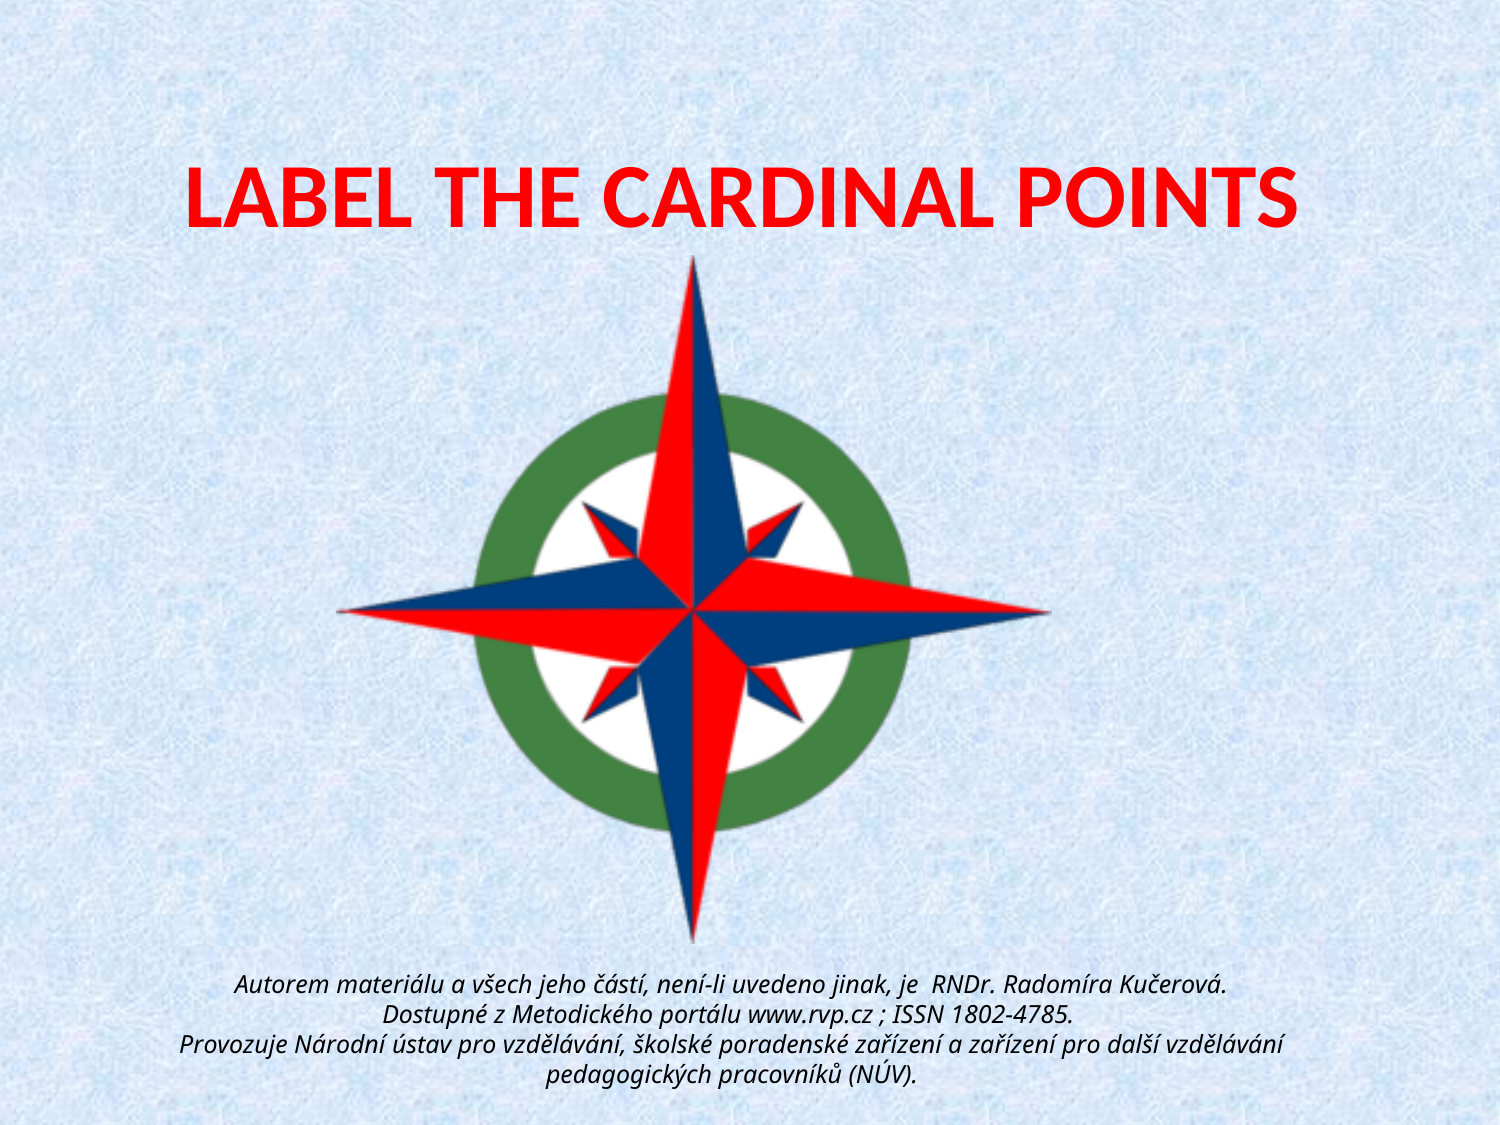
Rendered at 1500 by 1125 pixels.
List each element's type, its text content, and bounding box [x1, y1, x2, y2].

title LABEL THE CARDINAL POINTS [105, 70, 1381, 312]
picture [0, 0, 1500, 1125]
text_box Autorem materiálu a všech jeho částí, není-li uvedeno jinak, je RNDr. Radomíra Kučerová. Dostupné z Metodického portálu www.rvp.cz ; ISSN 1802-4785. Provozuje Národní ústav pro vzdělávání, školské poradenské zařízení a zařízení pro další vzdělávání pedagogických pracovníků (NÚV). [81, 960, 1383, 1097]
